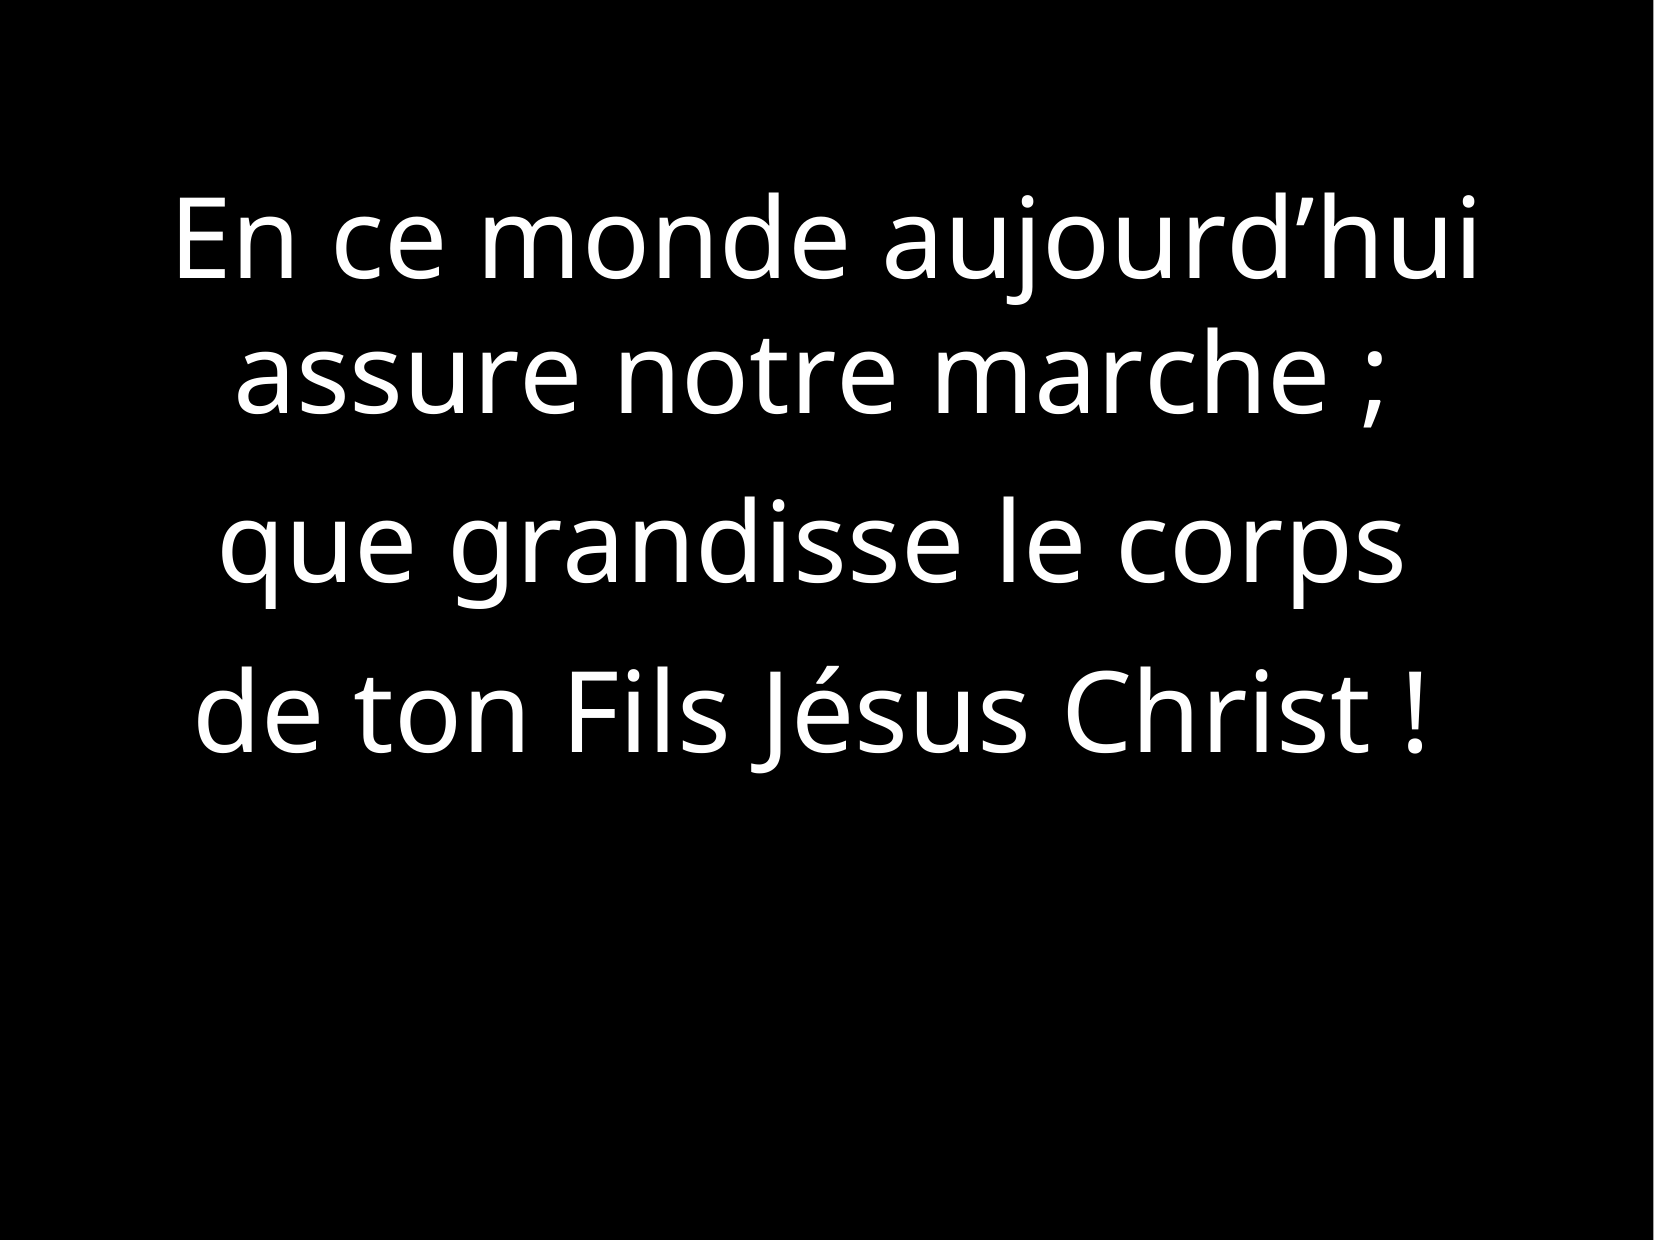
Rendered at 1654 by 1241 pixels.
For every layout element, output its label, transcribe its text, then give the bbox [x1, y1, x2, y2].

list En ce monde aujourd’hui assure notre marche ; que grandisse le corps de ton Fils Jésus Christ ! [82, 99, 1571, 1108]
